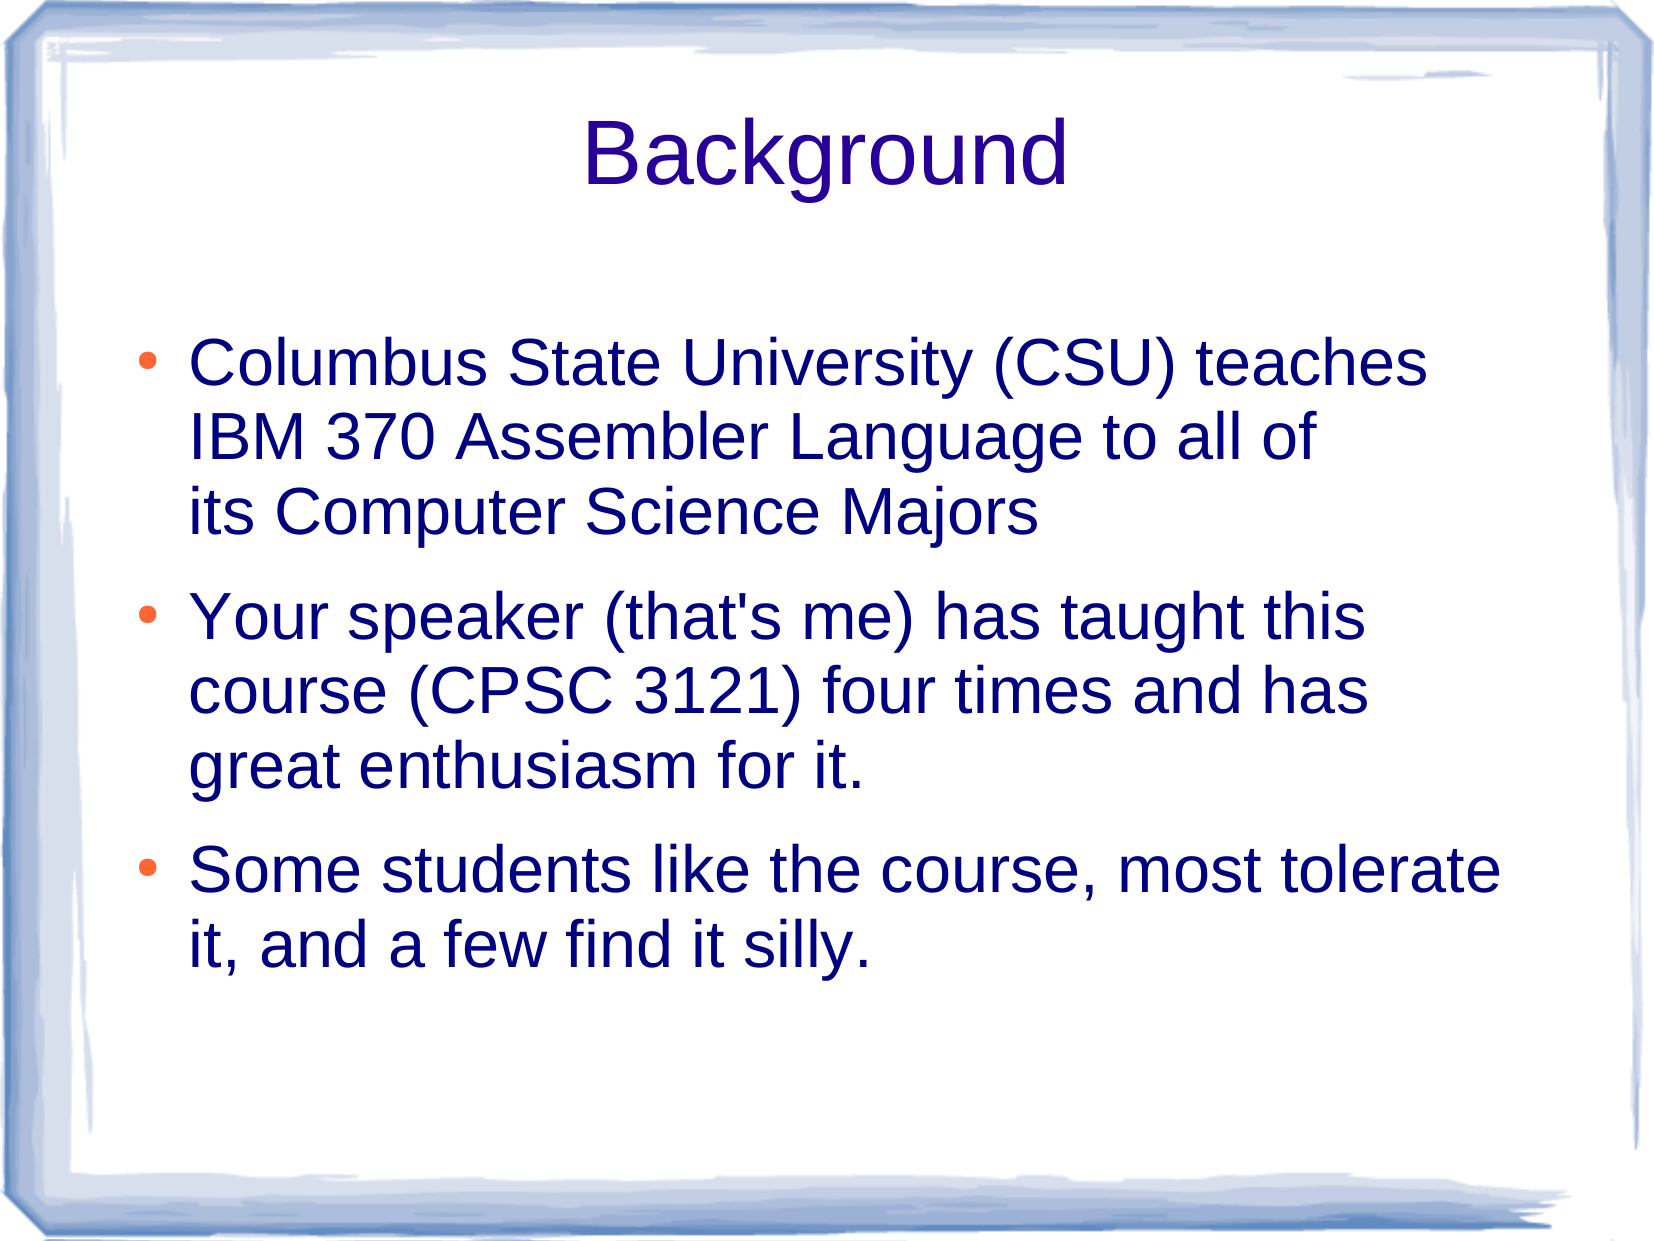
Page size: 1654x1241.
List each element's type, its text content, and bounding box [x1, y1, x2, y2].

list Columbus State University (CSU) teaches IBM 370 Assembler Language to all of its Computer Science Majors Your speaker (that's me) has taught this course (CPSC 3121) four times and has great enthusiasm for it. Some students like the course, most tolerate it, and a few find it silly. [118, 324, 1571, 990]
title Background [82, 56, 1571, 250]
picture [0, 0, 1654, 1241]
